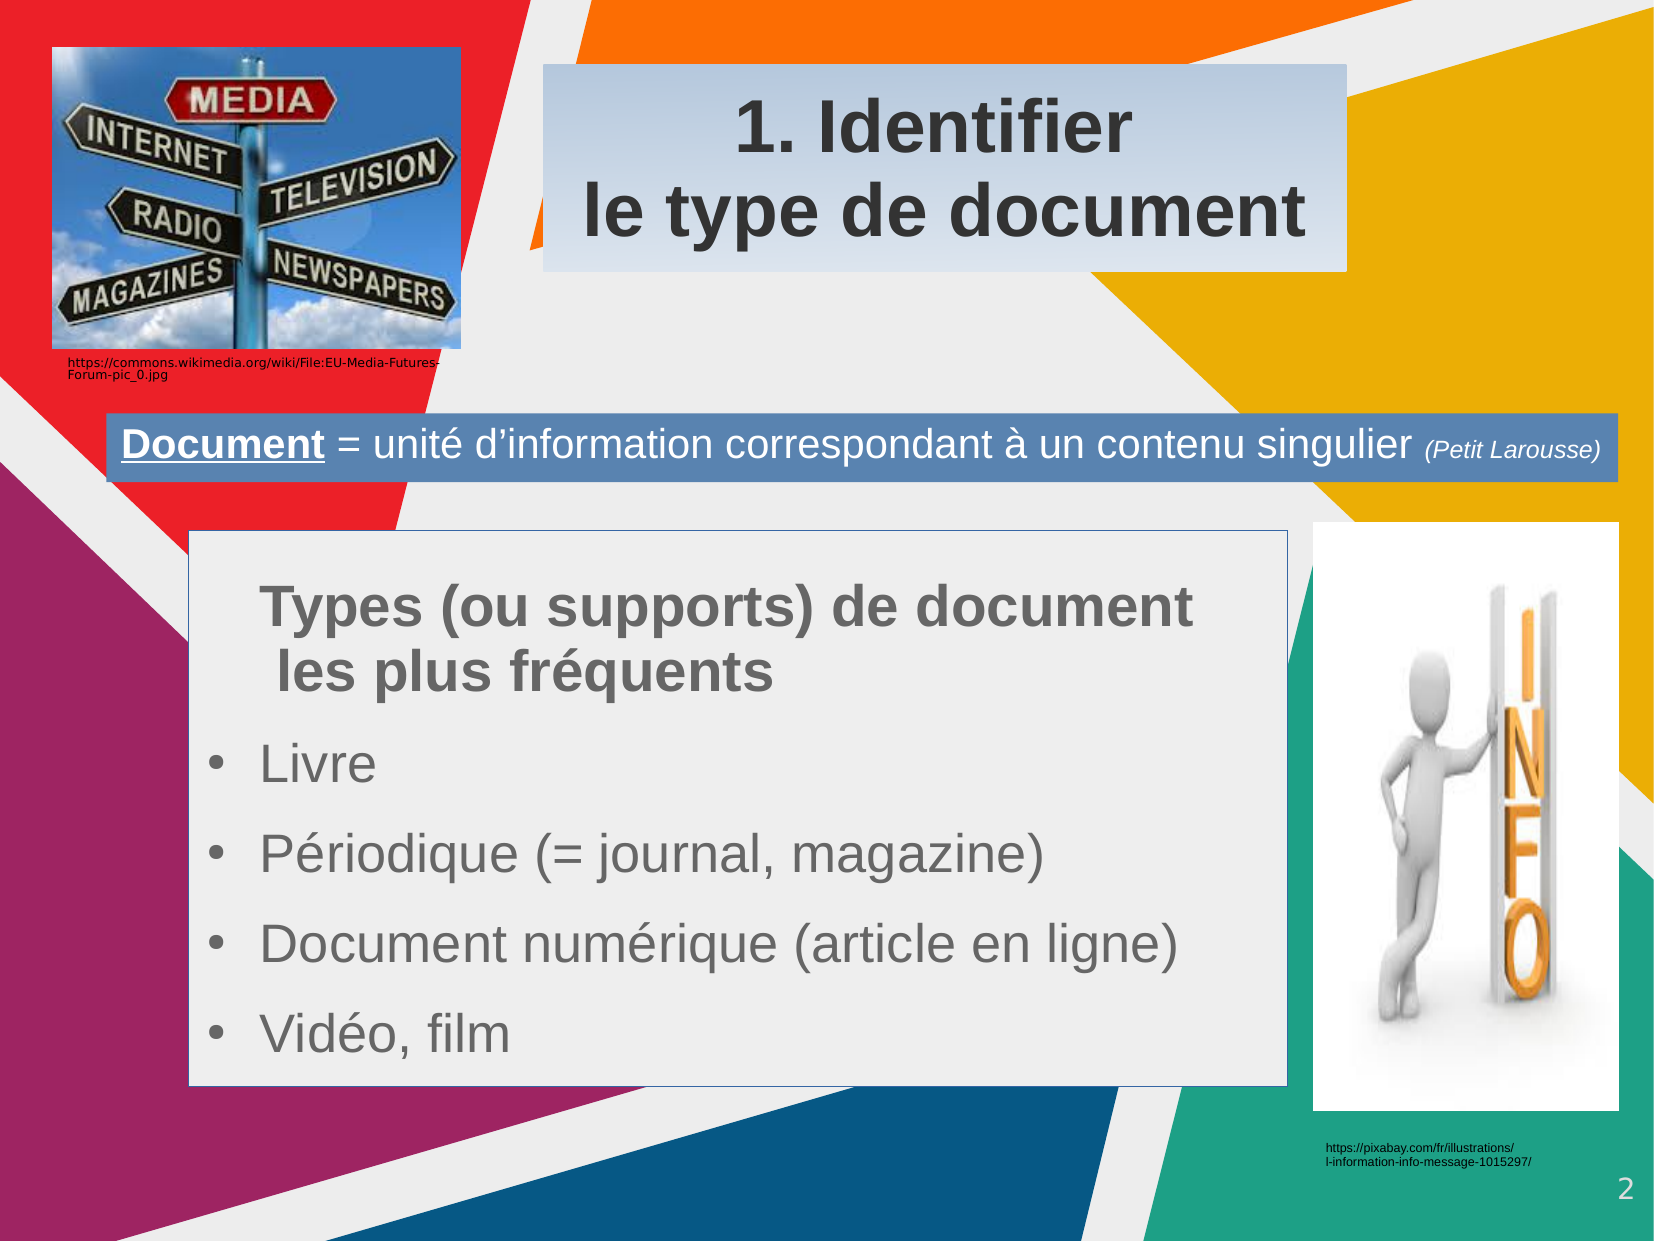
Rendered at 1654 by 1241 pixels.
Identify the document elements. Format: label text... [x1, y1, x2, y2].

title 1. Identifier le type de document [543, 64, 1347, 272]
text_box https://commons.wikimedia.org/wiki/File:EU-Media-Futures-Forum-pic_0.jpg [52, 348, 461, 402]
text_box https://pixabay.com/fr/illustrations/l-information-info-message-1015297/ [1311, 1133, 1607, 1197]
picture [1313, 522, 1619, 1111]
text_box Document = unité d’information correspondant à un contenu singulier (Petit Larousse) [106, 413, 1619, 483]
list Types (ou supports) de document les plus fréquents Livre Périodique (= journal, magazine) Document numérique (article en ligne) Vidéo, film [188, 530, 1288, 1087]
picture [52, 47, 461, 348]
